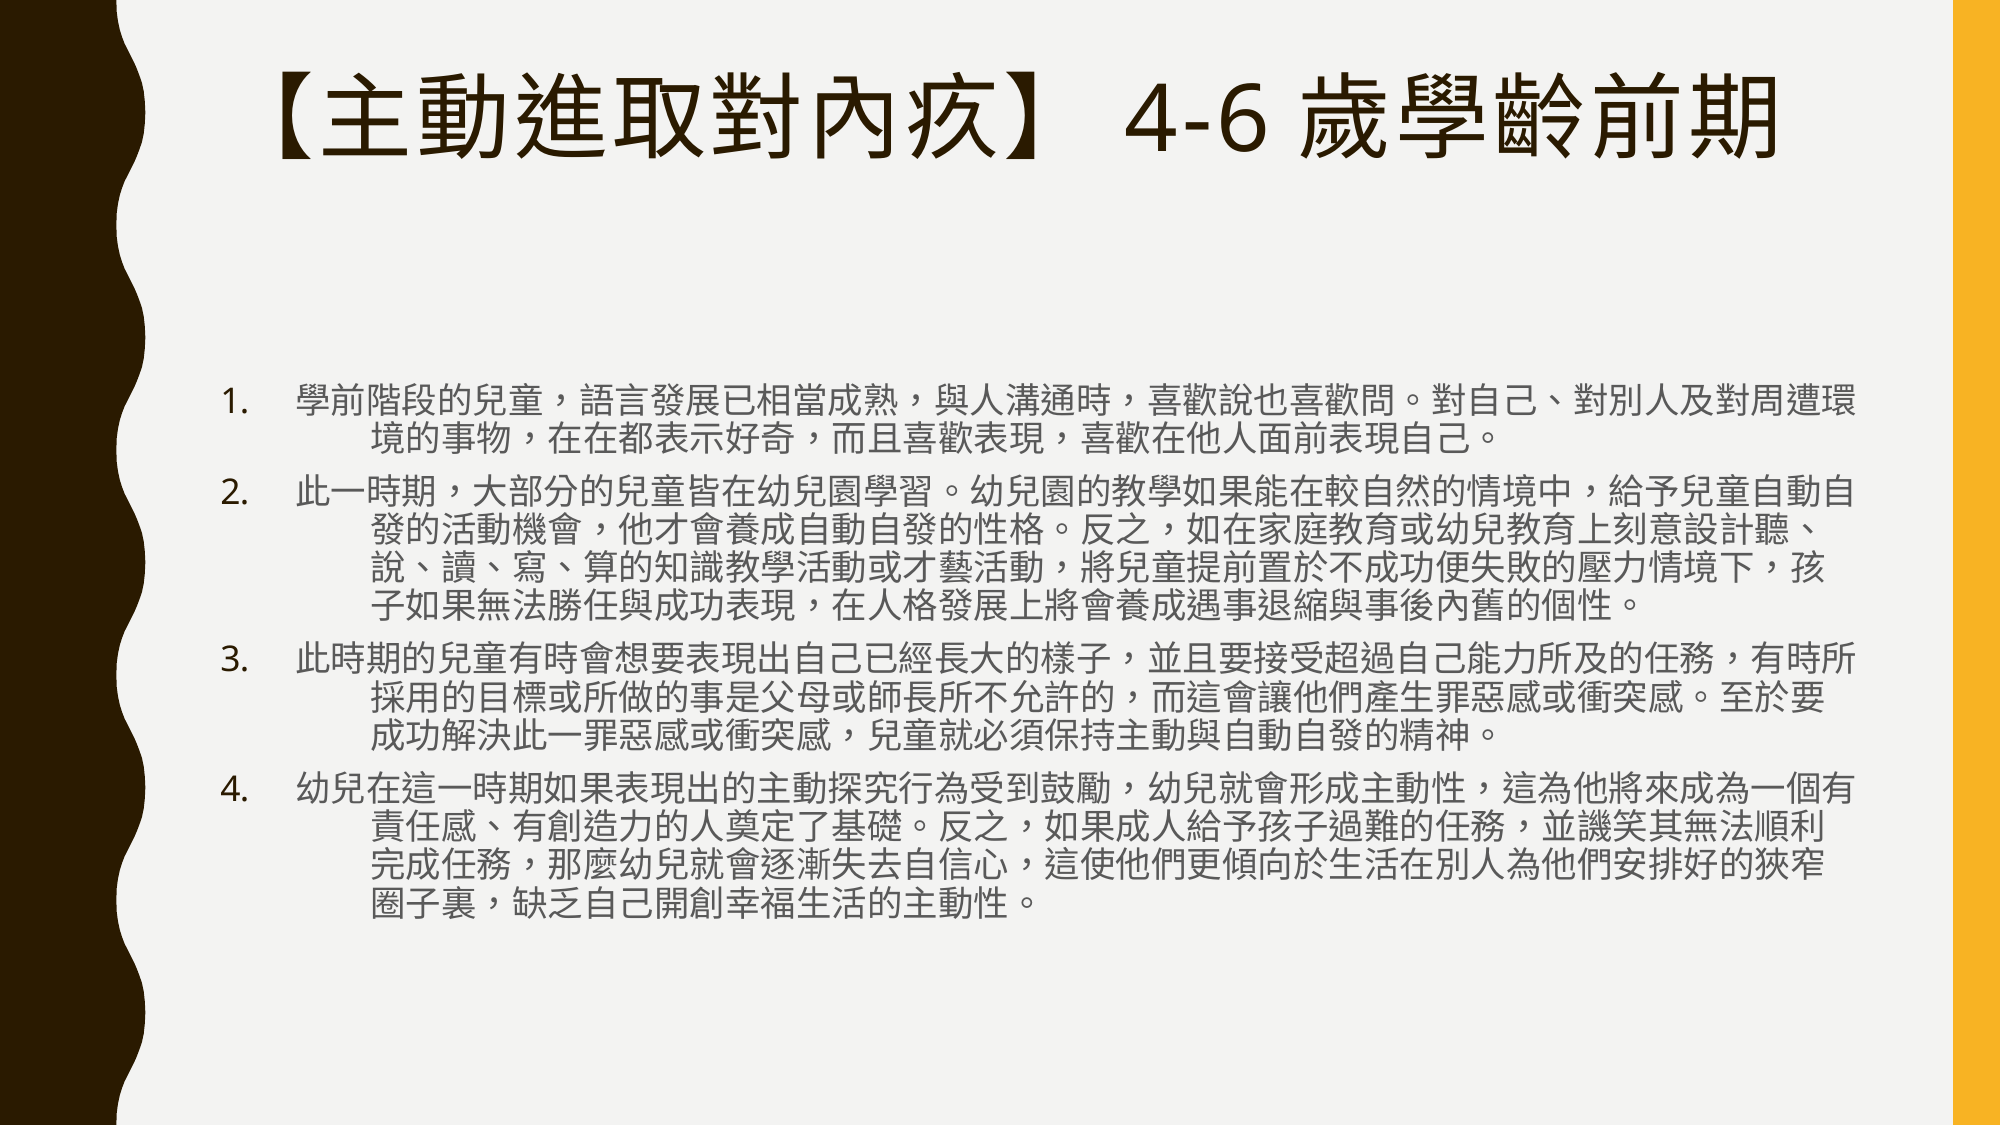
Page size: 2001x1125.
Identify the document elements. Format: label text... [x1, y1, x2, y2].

list 學前階段的兒童，語言發展已相當成熟，與人溝通時，喜歡說也喜歡問。對自己、對別人及對周遭環境的事物，在在都表示好奇，而且喜歡表現，喜歡在他人面前表現自己。 此一時期，大部分的兒童皆在幼兒園學習。幼兒園的教學如果能在較自然的情境中，給予兒童自動自發的活動機會，他才會養成自動自發的性格。反之，如在家庭教育或幼兒教育上刻意設計聽、說、讀、寫、算的知識教學活動或才藝活動，將兒童提前置於不成功便失敗的壓力情境下，孩子如果無法勝任與成功表現，在人格發展上將會養成遇事退縮與事後內舊的個性。 此時期的兒童有時會想要表現出自己已經長大的樣子，並且要接受超過自己能力所及的任務，有時所採用的目標或所做的事是父母或師長所不允許的，而這會讓他們產生罪惡感或衝突感。至於要成功解決此一罪惡感或衝突感，兒童就必須保持主動與自動自發的精神。 幼兒在這一時期如果表現出的主動探究行為受到鼓勵，幼兒就會形成主動性，這為他將來成為一個有責任感、有創造力的人奠定了基礎。反之，如果成人給予孩子過難的任務，並譏笑其無法順利完成任務，那麼幼兒就會逐漸失去自信心，這使他們更傾向於生活在別人為他們安排好的狹窄圈子裏，缺乏自己開創幸福生活的主動性。 [205, 375, 1876, 965]
title 【主動進取對內疚】4-6歲學齡前期 [205, 62, 1876, 308]
